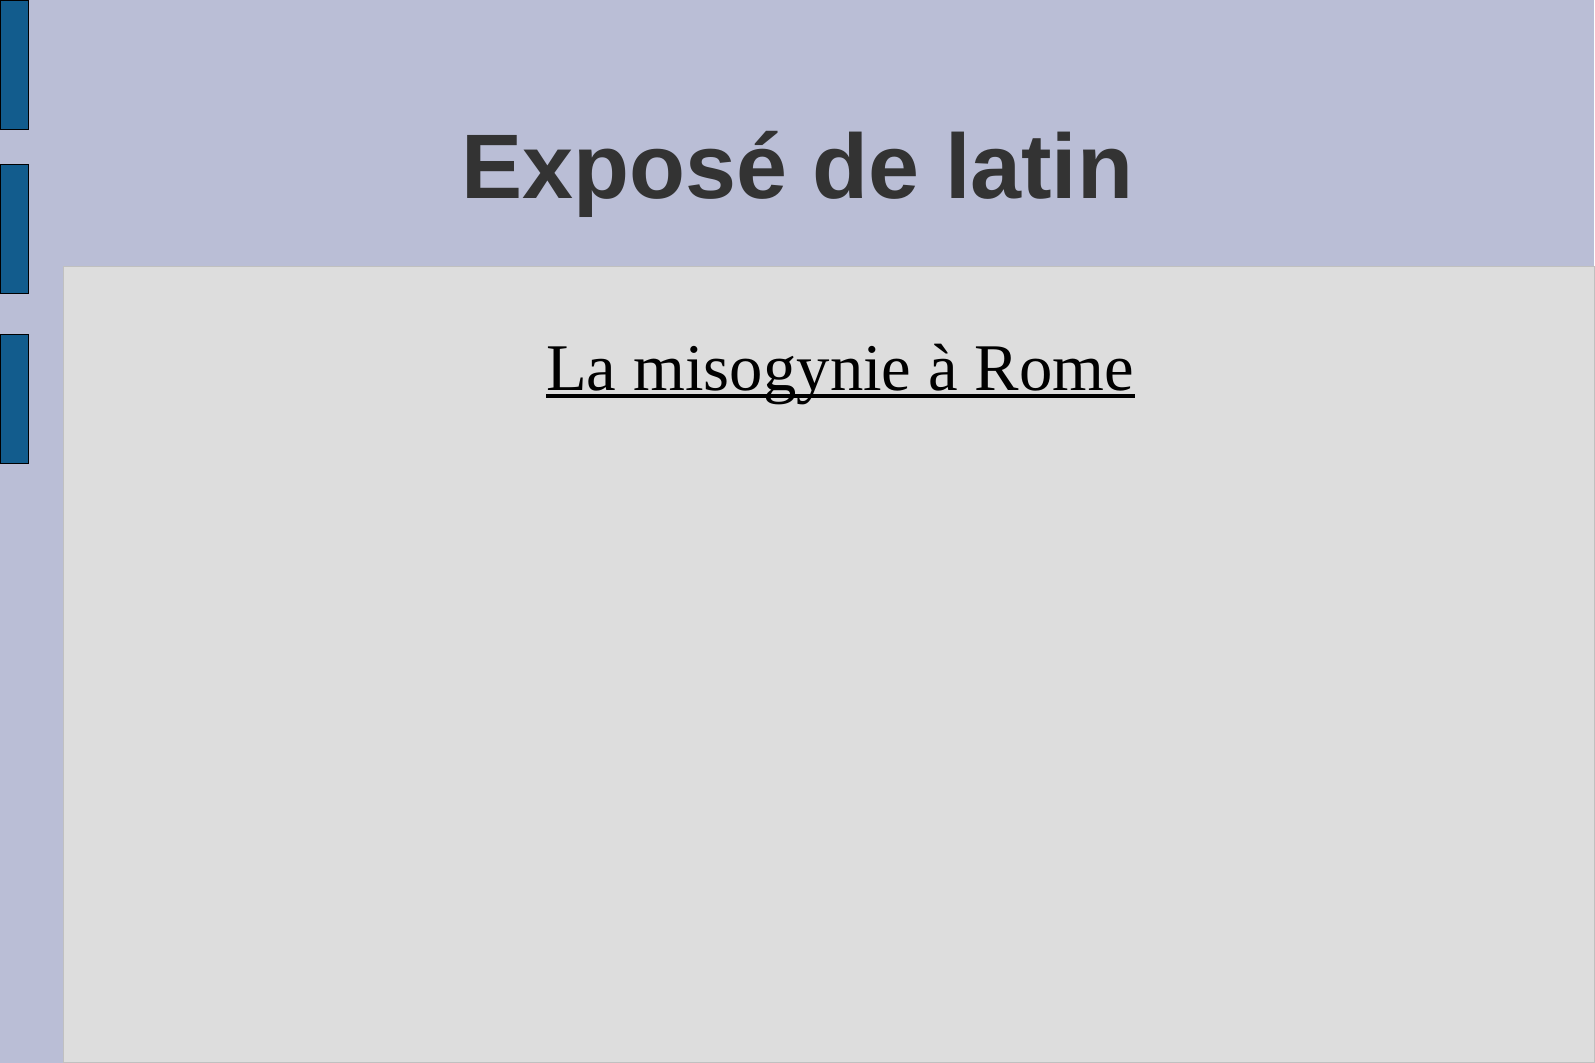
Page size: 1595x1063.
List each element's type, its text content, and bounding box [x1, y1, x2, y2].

subtitle La misogynie à Rome [117, 32, 1479, 703]
